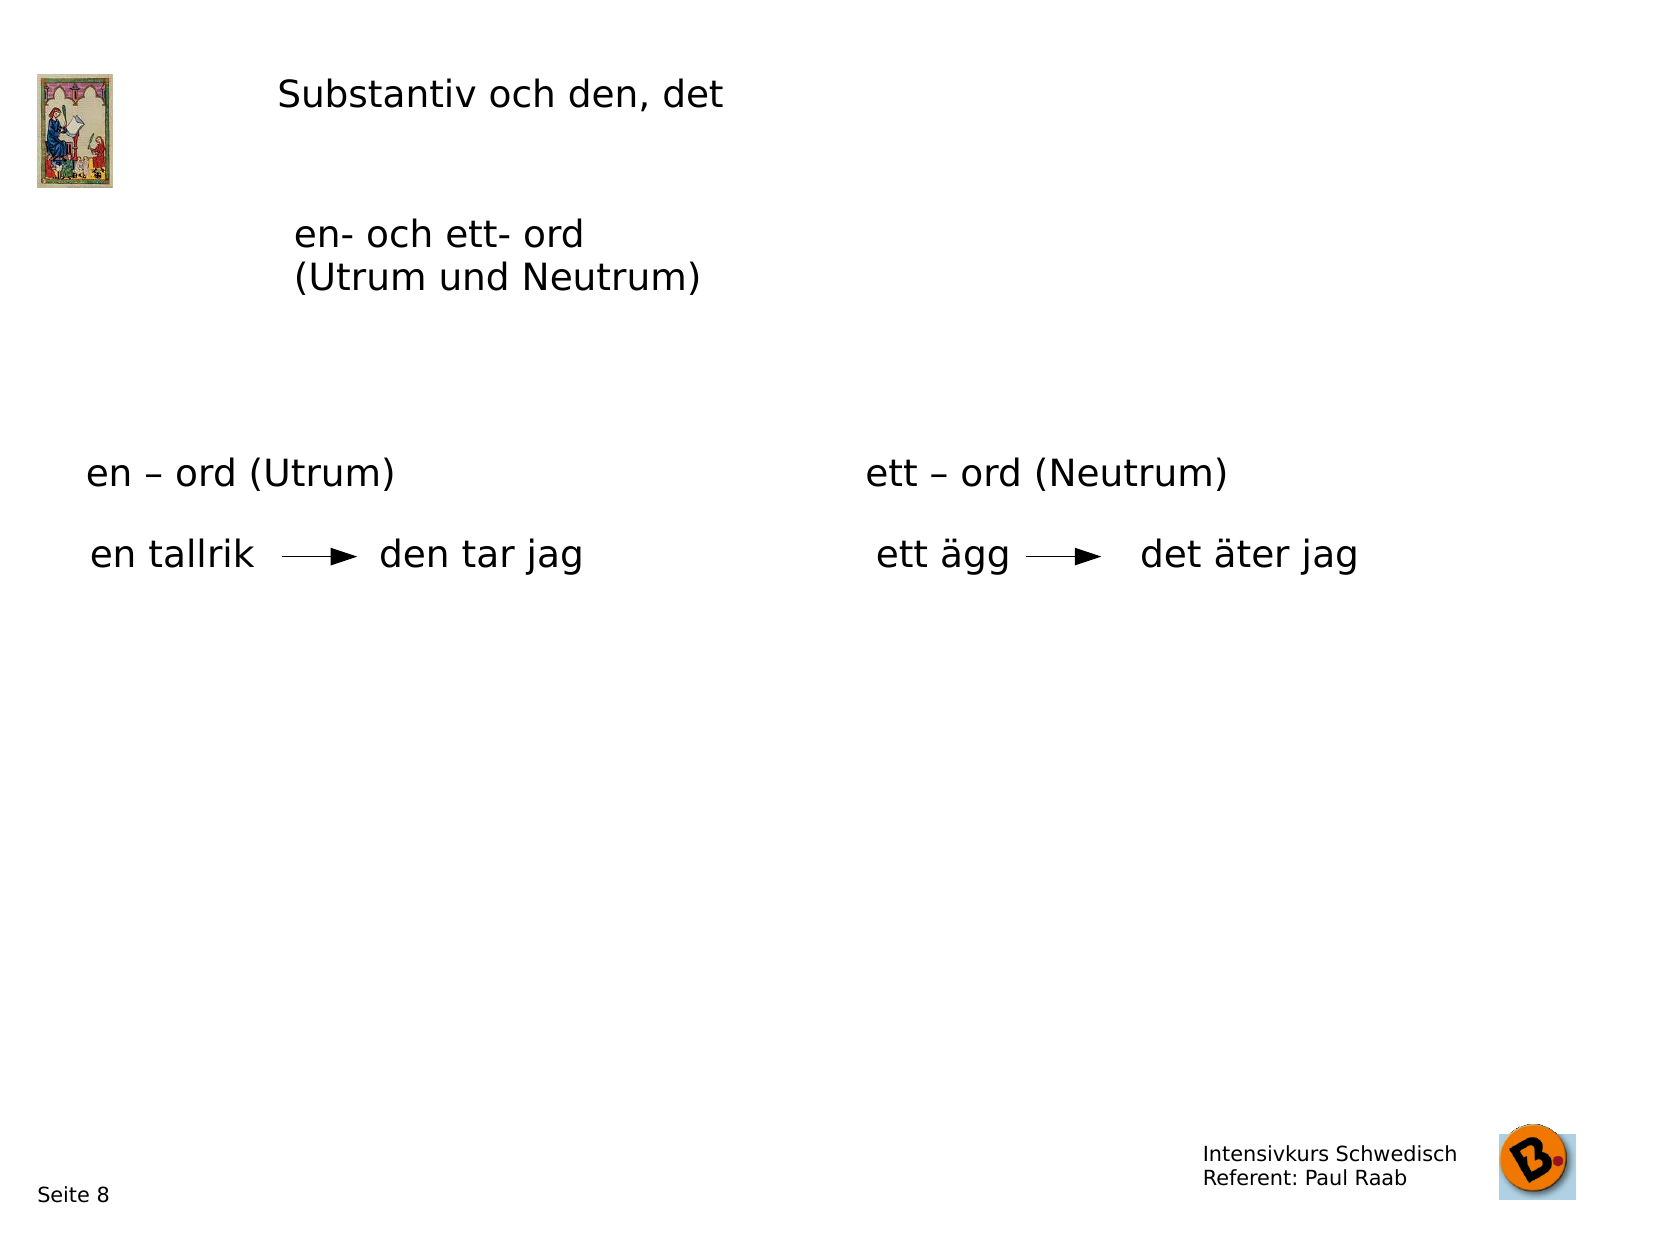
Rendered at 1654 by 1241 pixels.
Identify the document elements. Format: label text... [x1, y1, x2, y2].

text_box en tallrik [75, 525, 338, 584]
text_box den tar jag [364, 525, 605, 584]
picture [37, 74, 113, 188]
picture [1499, 1124, 1576, 1200]
text_box ett – ord (Neutrum) [850, 444, 1276, 504]
text_box en- och ett- ord (Utrum und Neutrum) [279, 205, 826, 308]
text_box ett ägg [861, 525, 1051, 584]
text_box Substantiv och den, det [262, 65, 1163, 124]
text_box en – ord (Utrum) [71, 444, 413, 504]
text_box det äter jag [1125, 525, 1389, 584]
